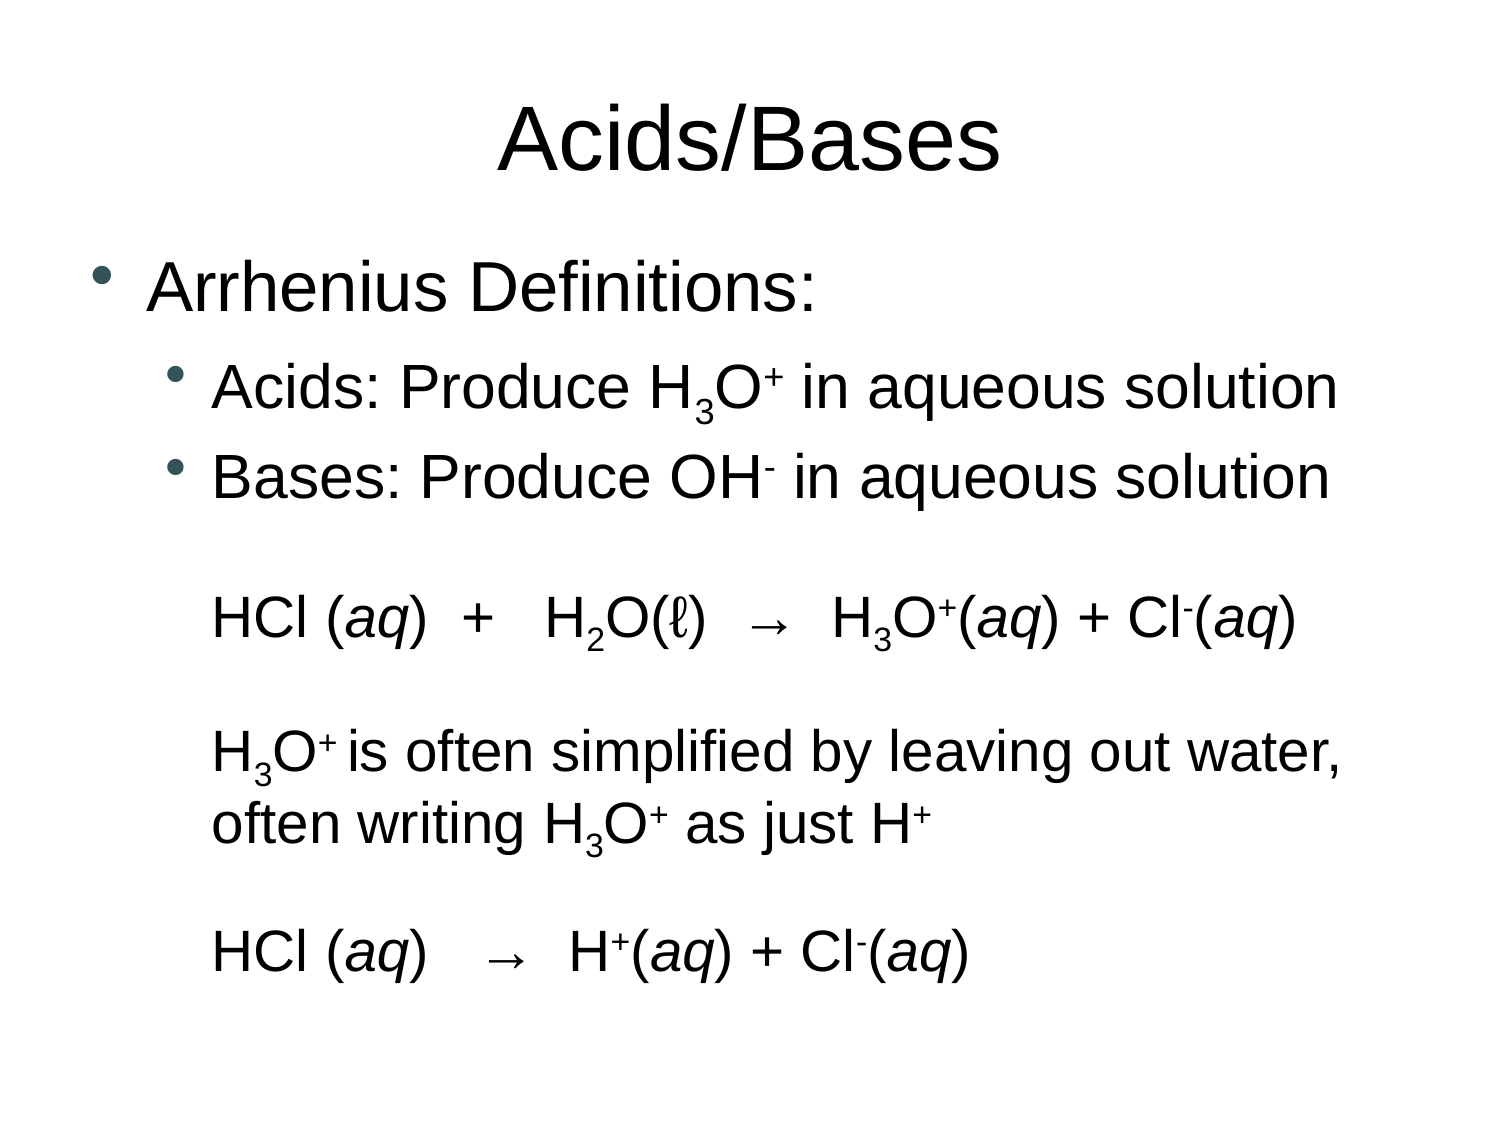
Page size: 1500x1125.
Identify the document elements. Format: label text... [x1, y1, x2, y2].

title Acids/Bases [75, 44, 1425, 233]
list Arrhenius Definitions: Acids: Produce H3O+ in aqueous solution Bases: Produce OH- in aqueous solution HCl (aq) + H2O(ℓ) → H3O+(aq) + Cl-(aq) H3O+ is often simplified by leaving out water, often writing H3O+ as just H+ HCl (aq) → H+(aq) + Cl-(aq) [75, 242, 1413, 931]
